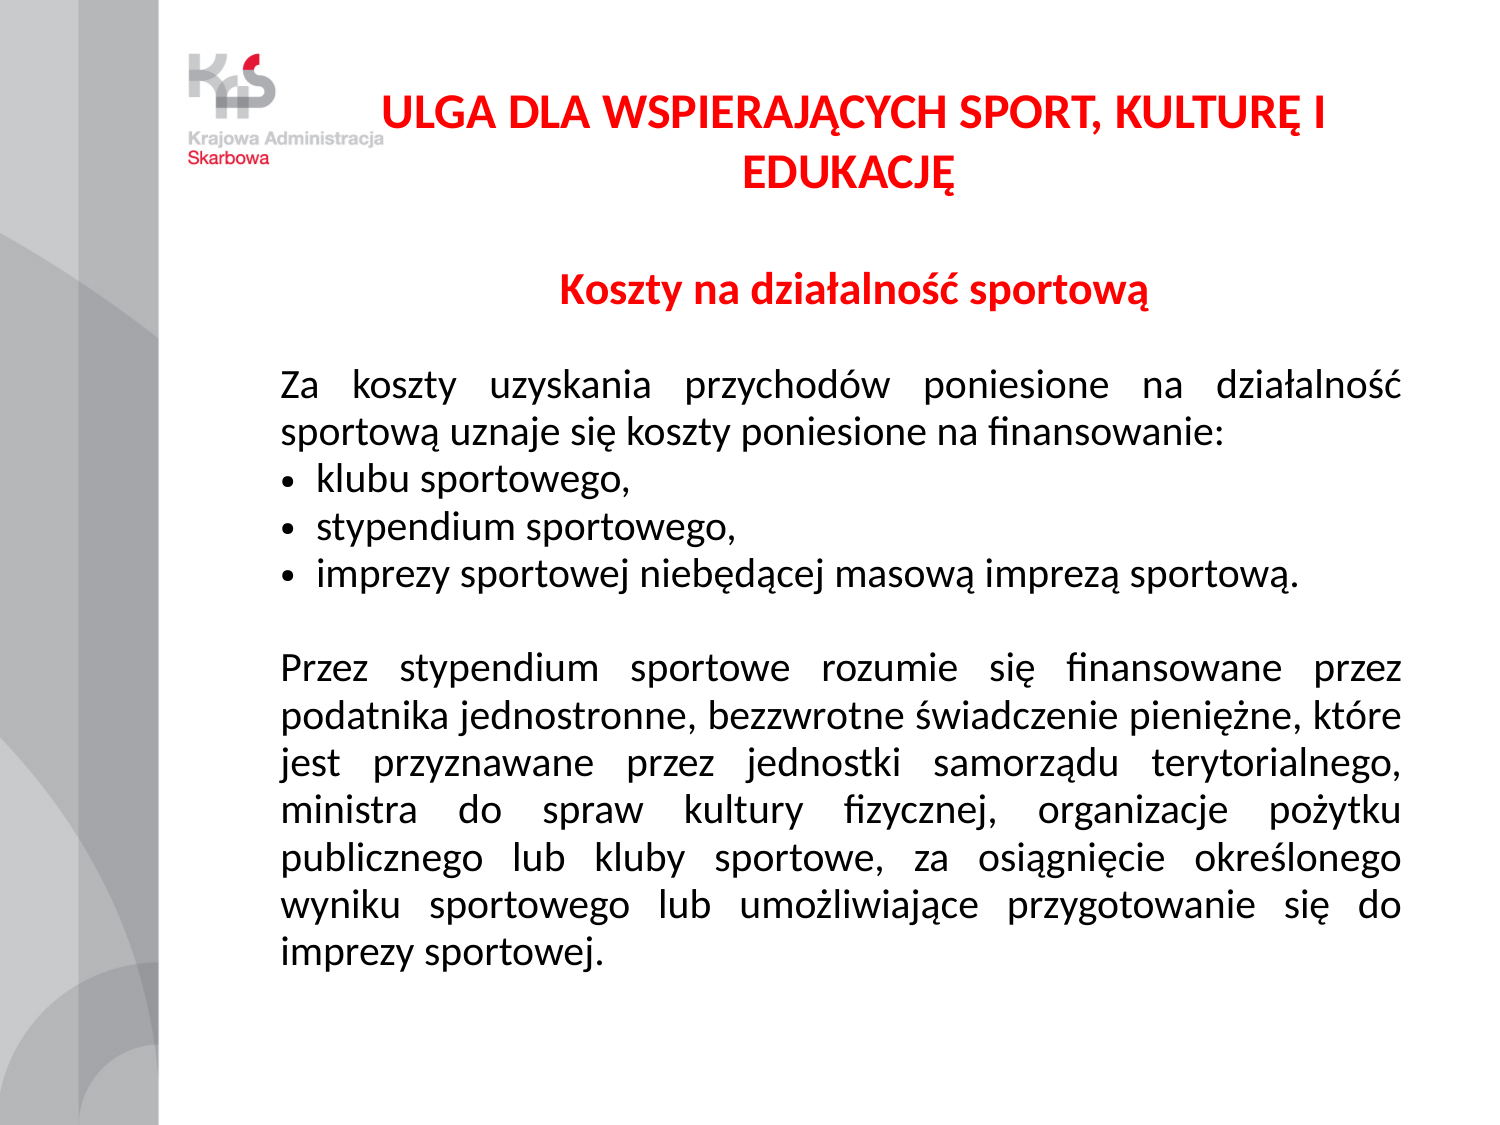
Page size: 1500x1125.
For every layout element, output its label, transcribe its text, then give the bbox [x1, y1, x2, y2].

text_box Za koszty uzyskania przychodów poniesione na działalność sportową uznaje się koszty poniesione na finansowanie: klubu sportowego, stypendium sportowego, imprezy sportowej niebędącej masową imprezą sportową. Przez stypendium sportowe rozumie się finansowane przez podatnika jednostronne, bezzwrotne świadczenie pieniężne, które jest przyznawane przez jednostki samorządu terytorialnego, ministra do spraw kultury fizycznej, organizacje pożytku publicznego lub kluby sportowe, za osiągnięcie określonego wyniku sportowego lub umożliwiające przygotowanie się do imprezy sportowej. [265, 354, 1418, 984]
title Ulga dla wspierających sport, kulturę i edukację Koszty na działalność sportową [360, 70, 1349, 262]
picture [0, 0, 1500, 1125]
